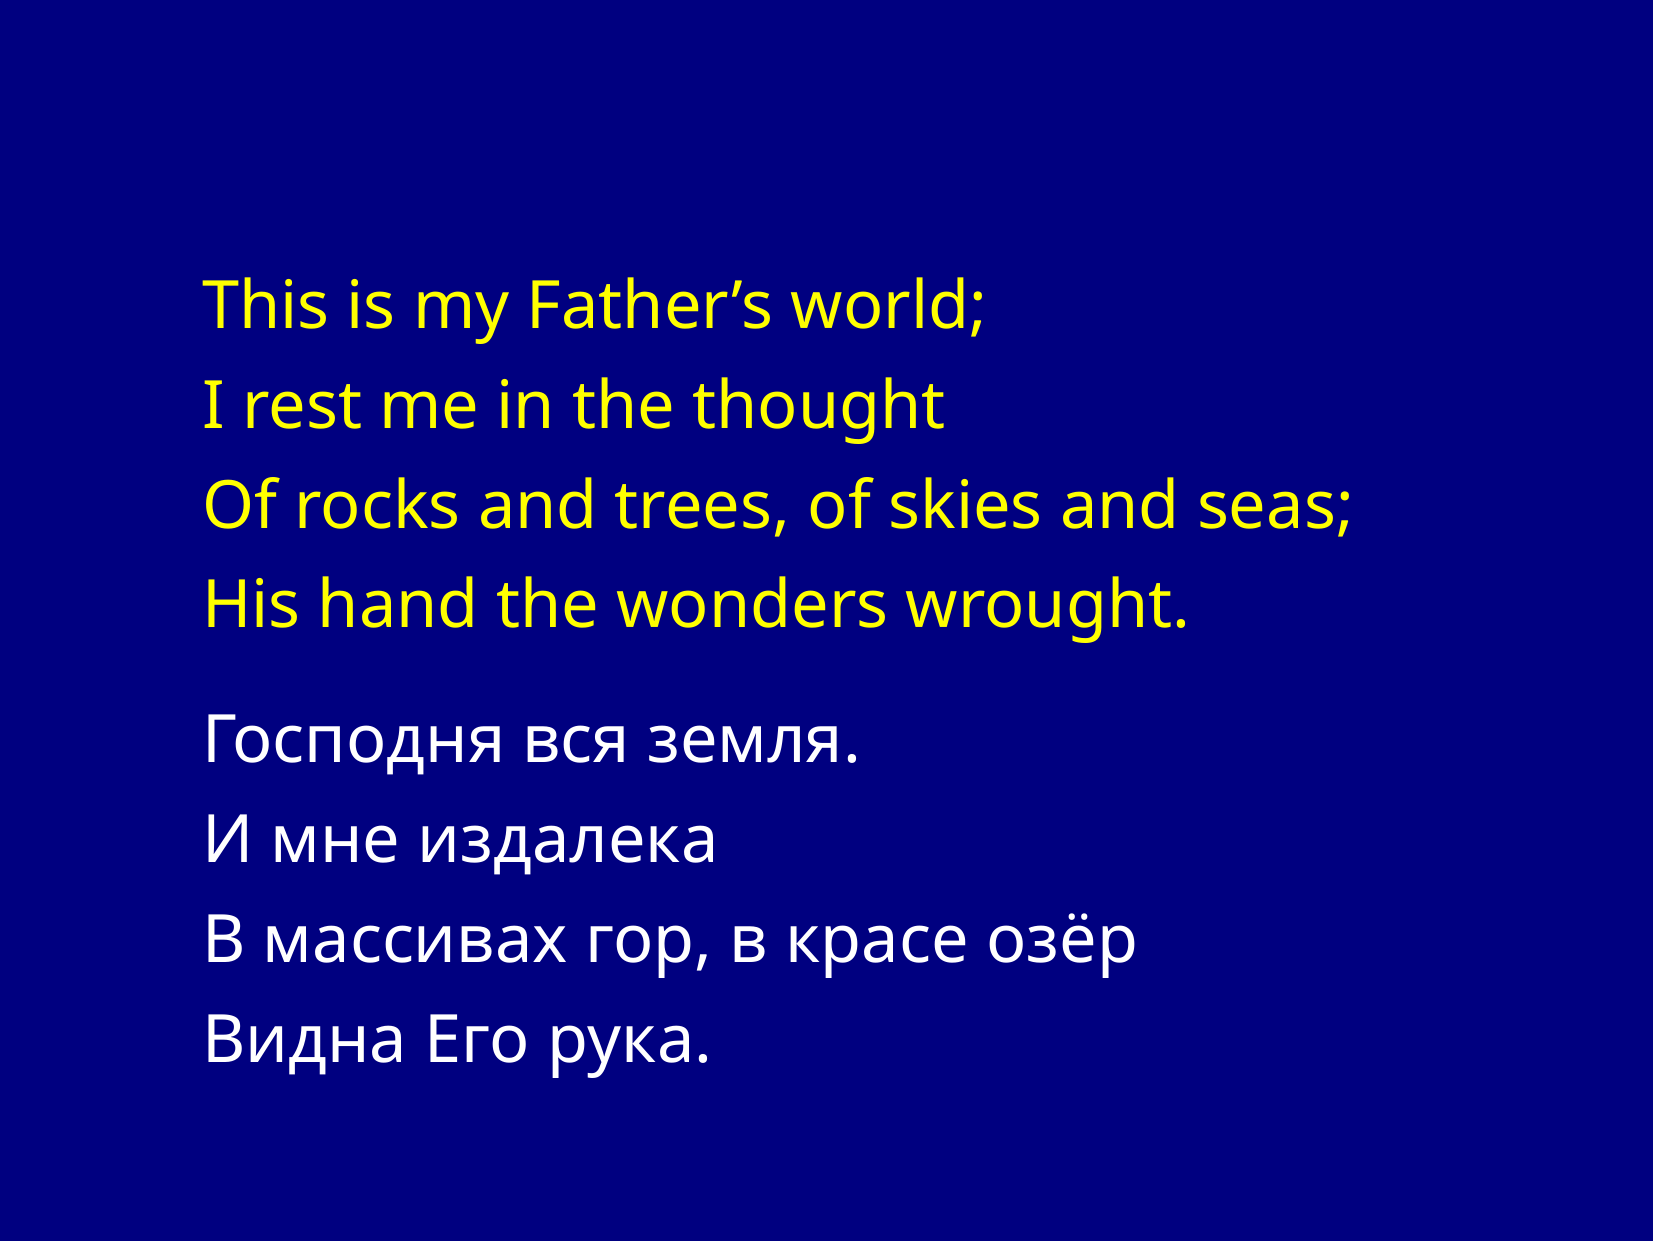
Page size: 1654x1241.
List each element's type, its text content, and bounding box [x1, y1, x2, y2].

text_box This is my Father’s world; I rest me in the thought Of rocks and trees, of skies and seas; His hand the wonders wrought. [75, 150, 1576, 638]
text_box Господня вся земля. И мне издалека В массивах гор, в красе озёр Видна Его рука. [75, 675, 1576, 1163]
